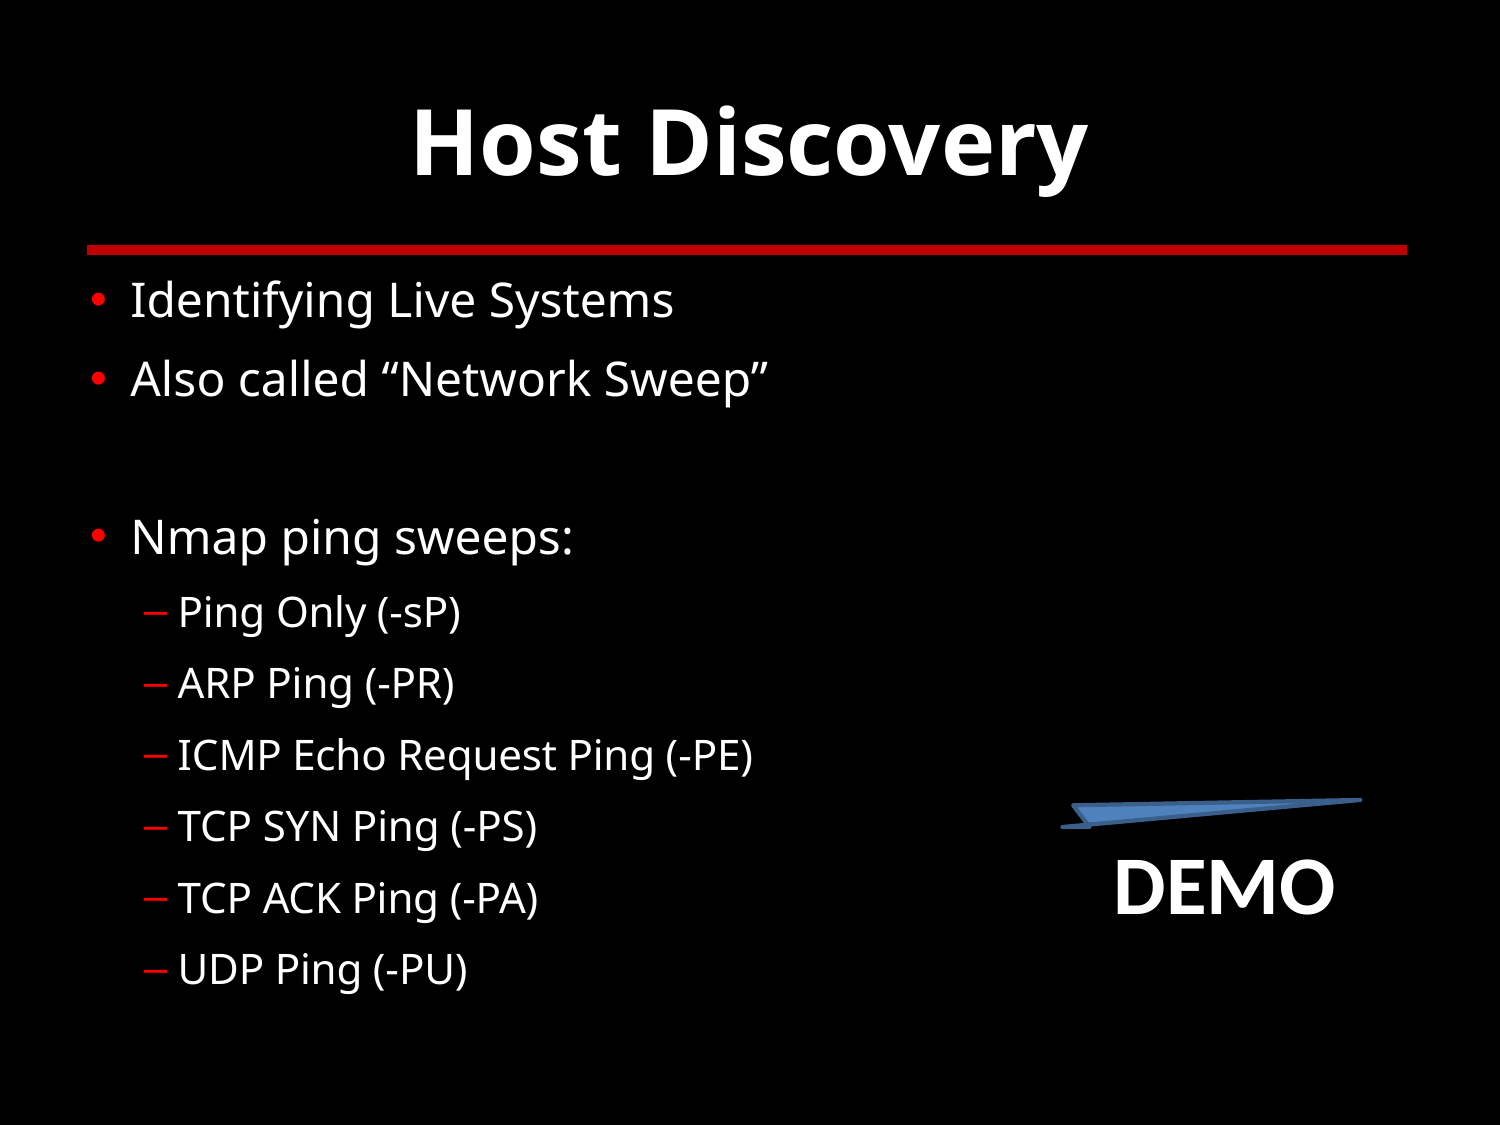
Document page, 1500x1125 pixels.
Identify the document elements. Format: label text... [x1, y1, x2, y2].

text_box DEMO [1062, 799, 1361, 828]
title Host Discovery [75, 45, 1425, 233]
list Identifying Live Systems Also called “Network Sweep” Nmap ping sweeps: Ping Only (-sP) ARP Ping (-PR) ICMP Echo Request Ping (-PE) TCP SYN Ping (-PS) TCP ACK Ping (-PA) UDP Ping (-PU) [75, 262, 1425, 1005]
